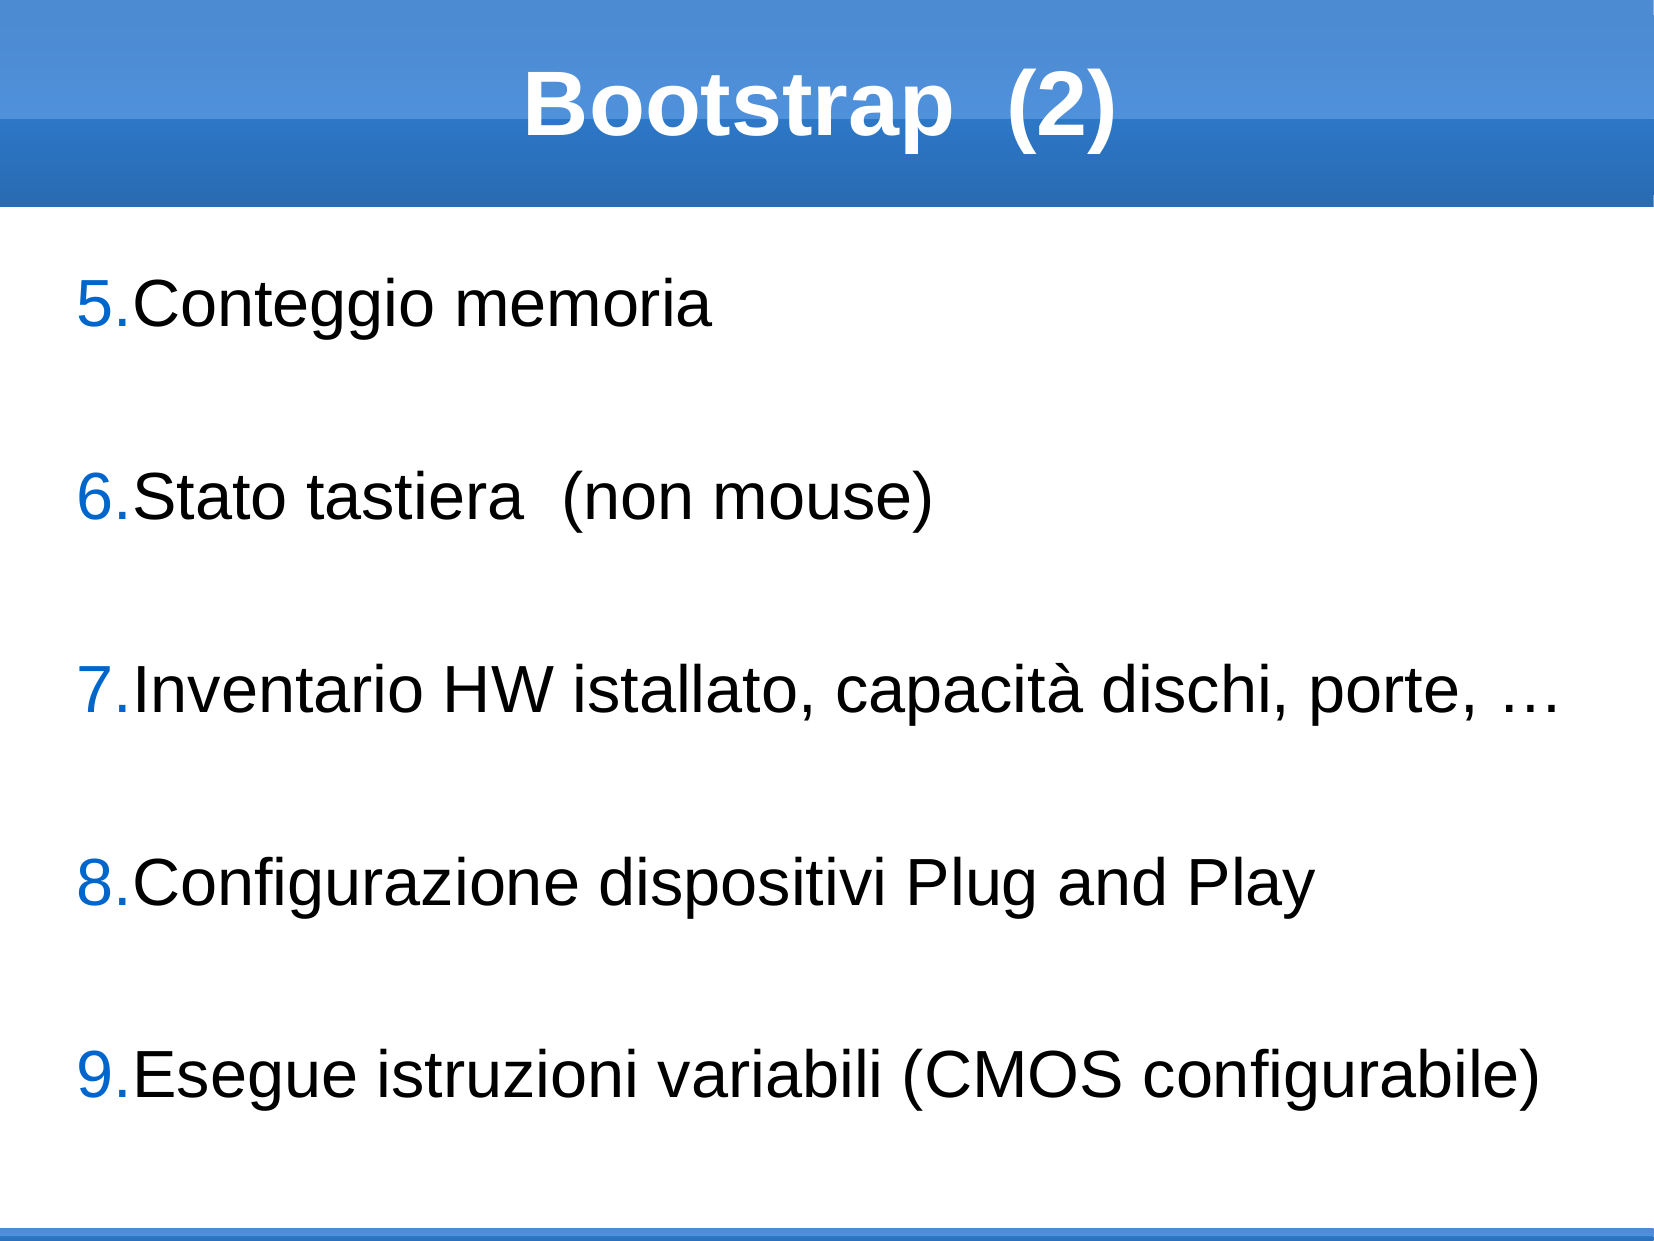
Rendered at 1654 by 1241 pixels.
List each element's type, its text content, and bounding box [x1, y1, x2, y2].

list Conteggio memoria Stato tastiera (non mouse) Inventario HW istallato, capacità dischi, porte, … Configurazione dispositivi Plug and Play Esegue istruzioni variabili (CMOS configurabile) [59, 265, 1595, 1211]
title Bootstrap (2) [76, 0, 1565, 208]
